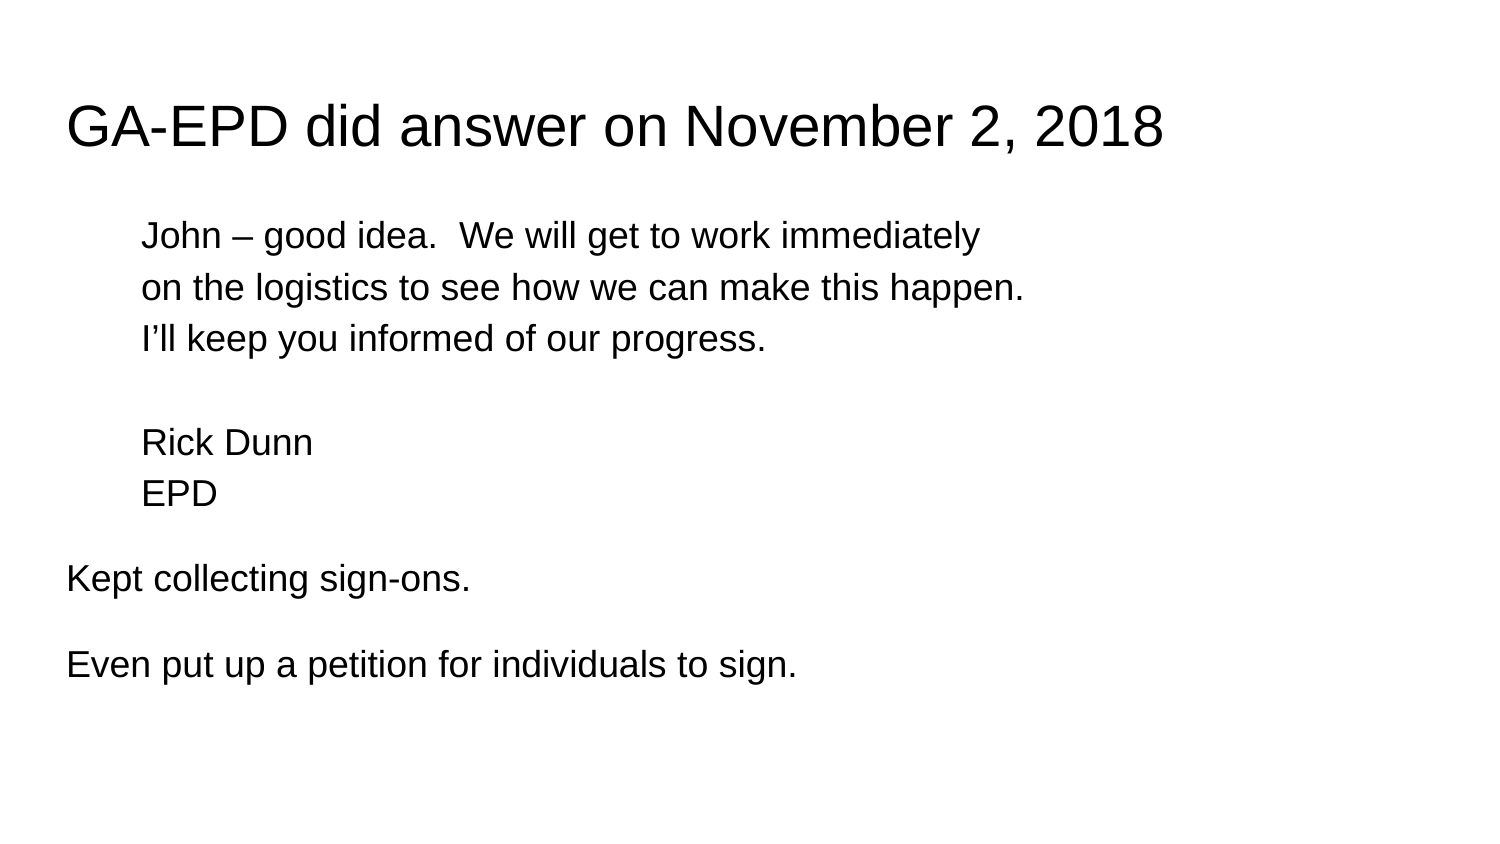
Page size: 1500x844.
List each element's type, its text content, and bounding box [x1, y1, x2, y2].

title GA-EPD did answer on November 2, 2018 [51, 72, 1449, 167]
list John – good idea. We will get to work immediately on the logistics to see how we can make this happen. I’ll keep you informed of our progress. Rick Dunn EPD Kept collecting sign-ons. Even put up a petition for individuals to sign. [51, 189, 1449, 750]
